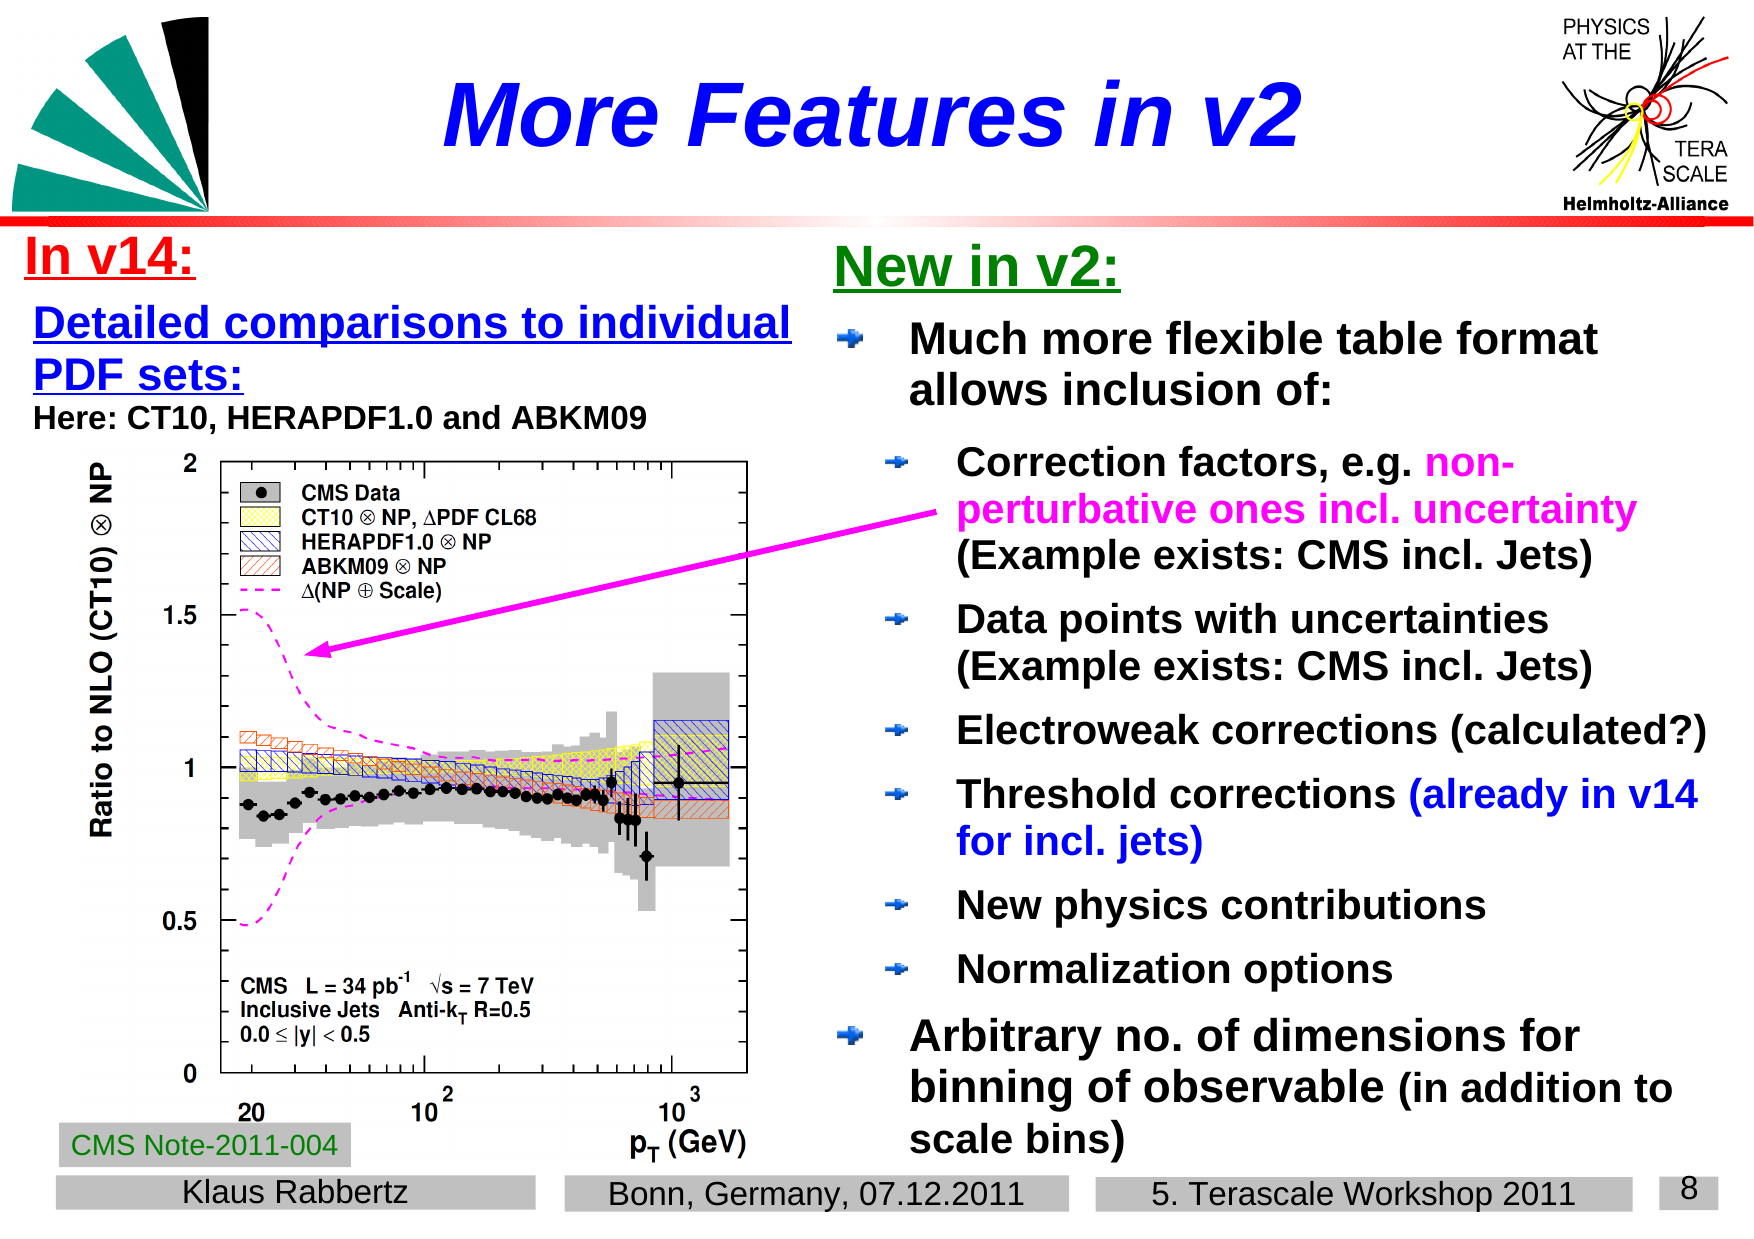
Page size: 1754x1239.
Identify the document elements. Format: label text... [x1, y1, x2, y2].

title More Features in v2 [220, 22, 1525, 207]
picture [12, 17, 209, 214]
list Much more flexible table format allows inclusion of: Correction factors, e.g. non-perturbative ones incl. uncertainty (Example exists: CMS incl. Jets) Data points with uncertainties (Example exists: CMS incl. Jets) Electroweak corrections (calculated?) Threshold corrections (already in v14 for incl. jets) New physics contributions Normalization options Arbitrary no. of dimensions for binning of observable (in addition to scale bins) [778, 312, 1750, 1239]
text_box In v14: [12, 219, 291, 299]
picture [78, 442, 753, 1165]
text_box CMS Note-2011-004 [59, 1122, 351, 1168]
picture [1546, 9, 1744, 223]
text_box Detailed comparisons to individual PDF sets: Here: CT10, HERAPDF1.0 and ABKM09 [21, 291, 804, 446]
text_box New in v2: [821, 227, 1134, 307]
